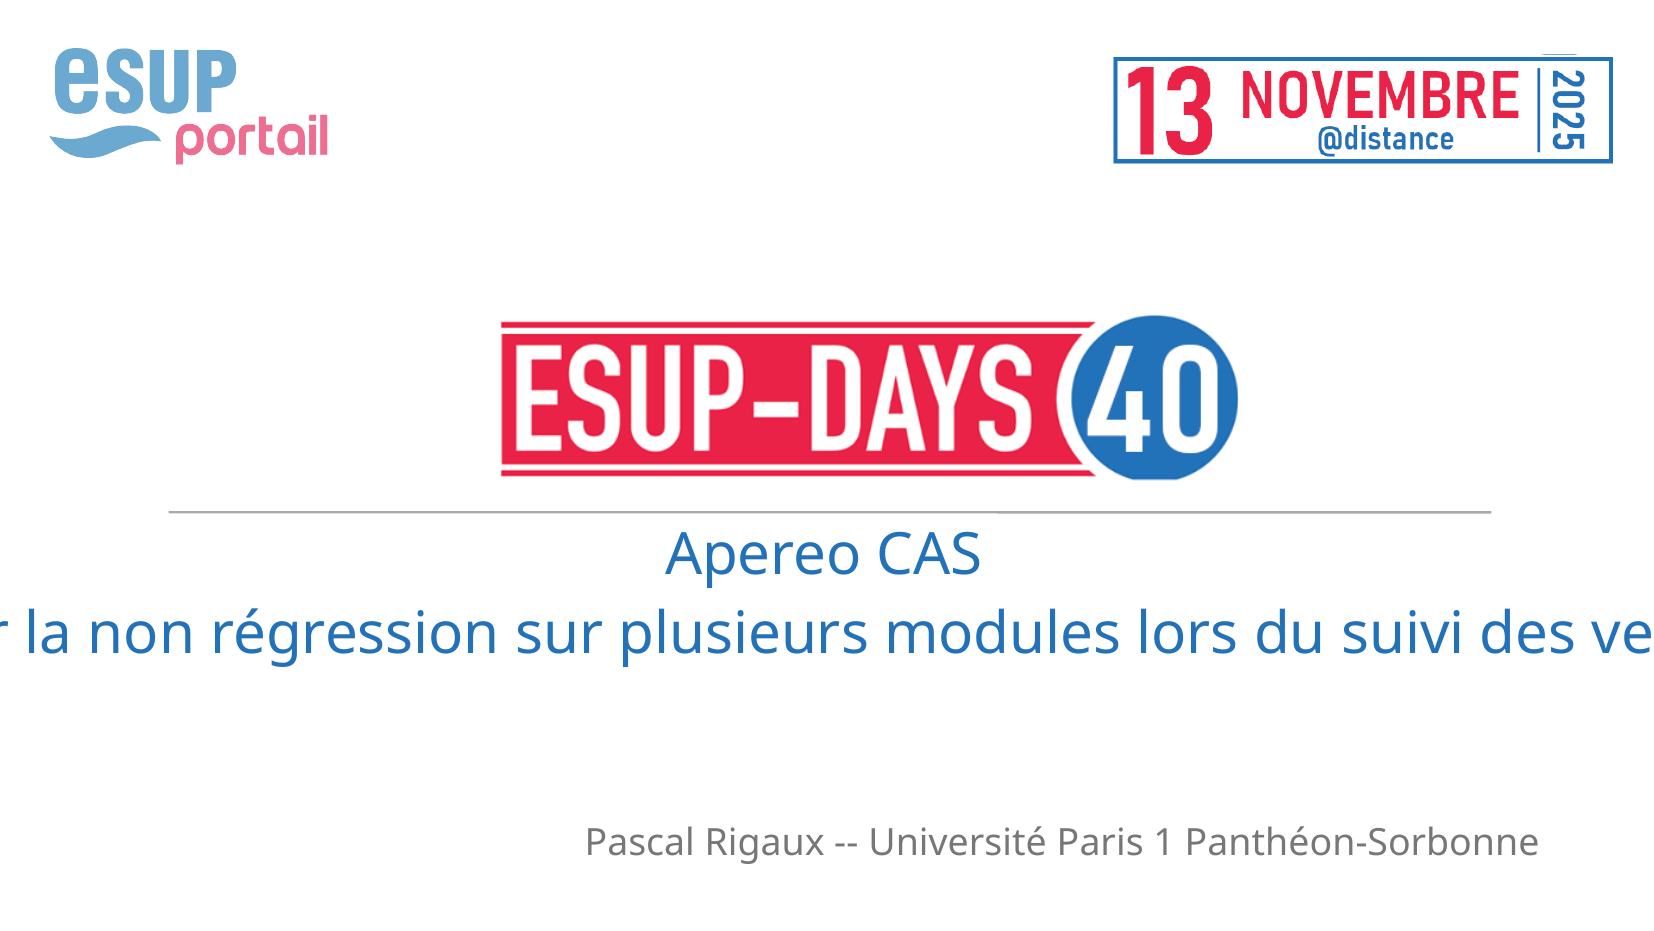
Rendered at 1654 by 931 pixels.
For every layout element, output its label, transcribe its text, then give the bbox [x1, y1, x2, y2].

picture [1109, 54, 1617, 168]
text_box Apereo CAS Vérifier la non régression sur plusieurs modules lors du suivi des versions [48, 512, 1600, 832]
text_box Pascal Rigaux -- Université Paris 1 Panthéon-Sorbonne [584, 814, 1323, 879]
picture [500, 315, 1239, 481]
text_box [35, 23, 390, 201]
